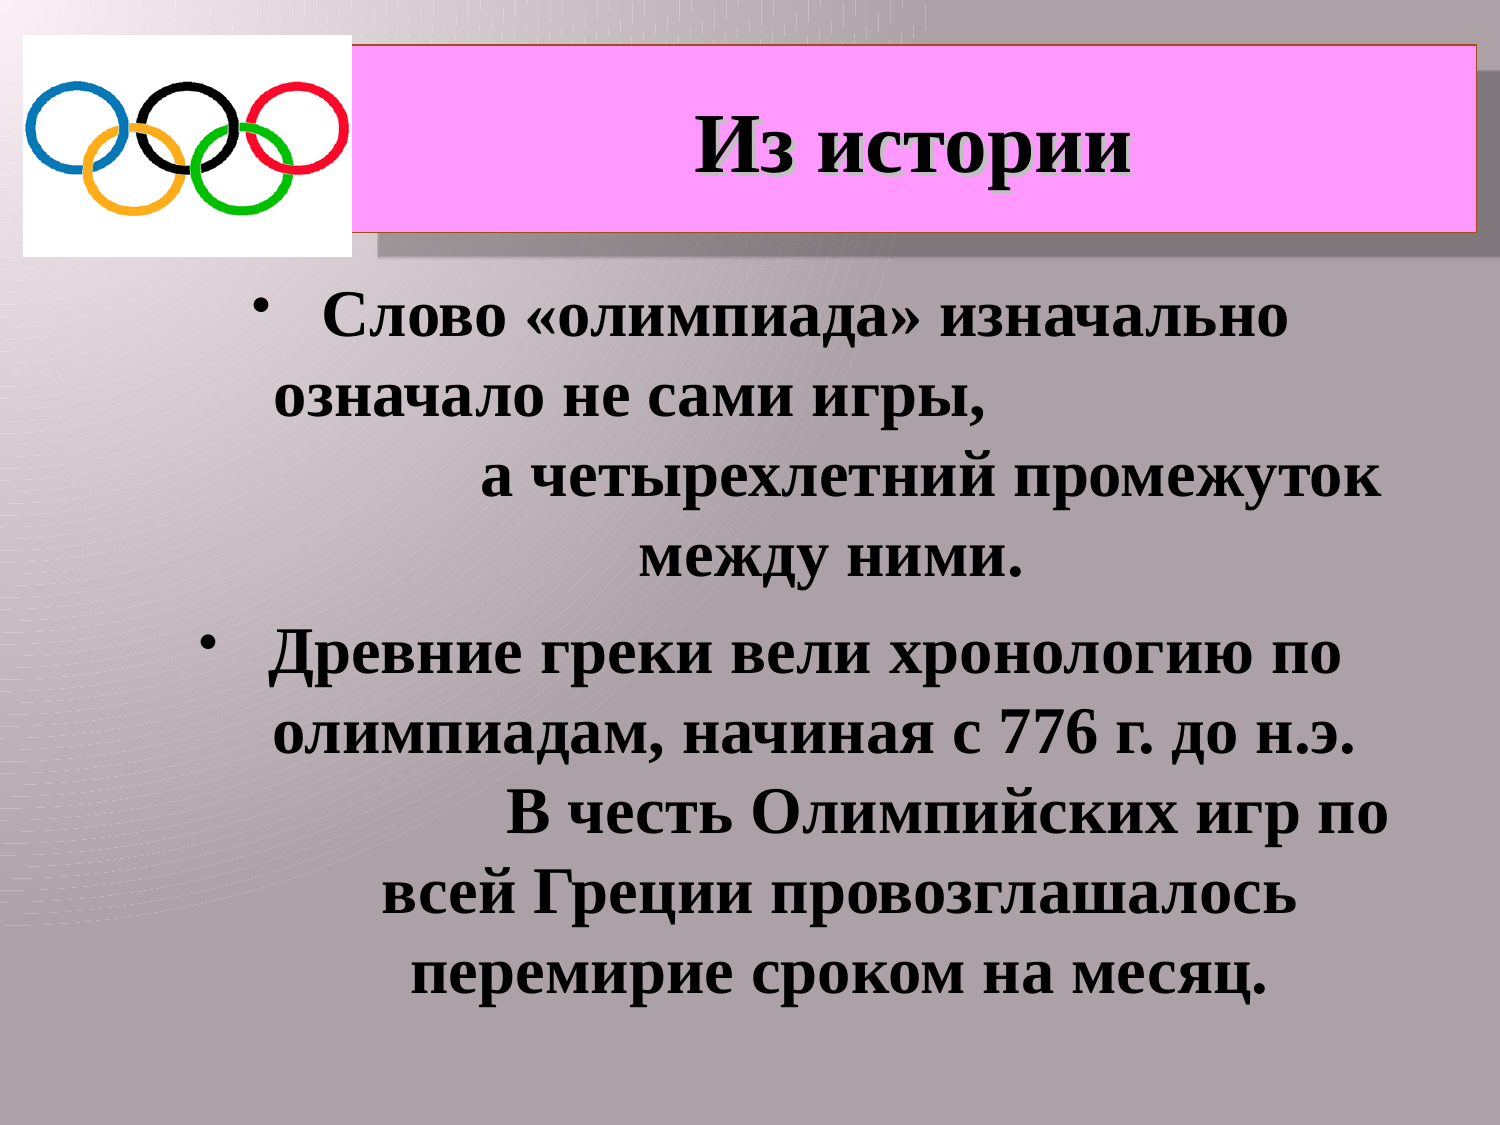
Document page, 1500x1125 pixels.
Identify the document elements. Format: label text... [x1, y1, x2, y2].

picture [23, 35, 352, 257]
list Слово «олимпиада» изначально означало не сами игры, а четырехлетний промежуток между ними. Древние греки вели хронологию по олимпиадам, начиная с 776 г. до н.э. В честь Олимпийских игр по всей Греции провозглашалось перемирие сроком на месяц. [75, 262, 1426, 1036]
title Из истории [352, 45, 1477, 233]
